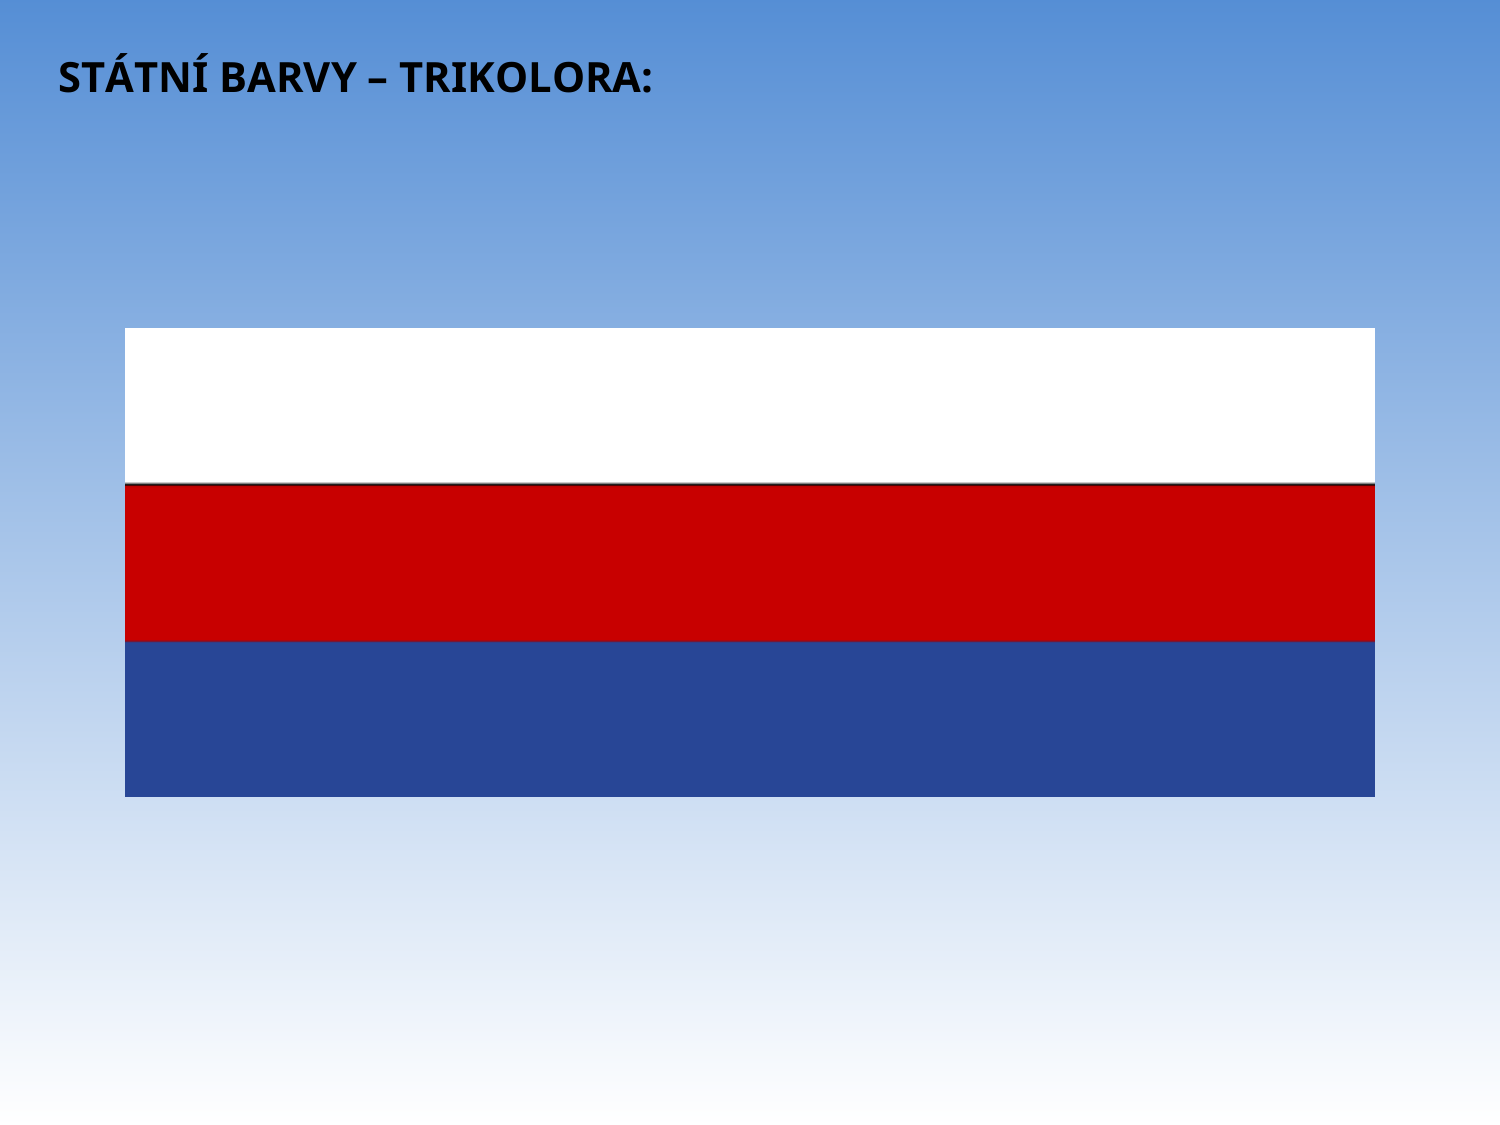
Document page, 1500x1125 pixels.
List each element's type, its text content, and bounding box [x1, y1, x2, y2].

text_box STÁTNÍ BARVY – TRIKOLORA: [43, 42, 669, 109]
picture [125, 328, 1375, 797]
